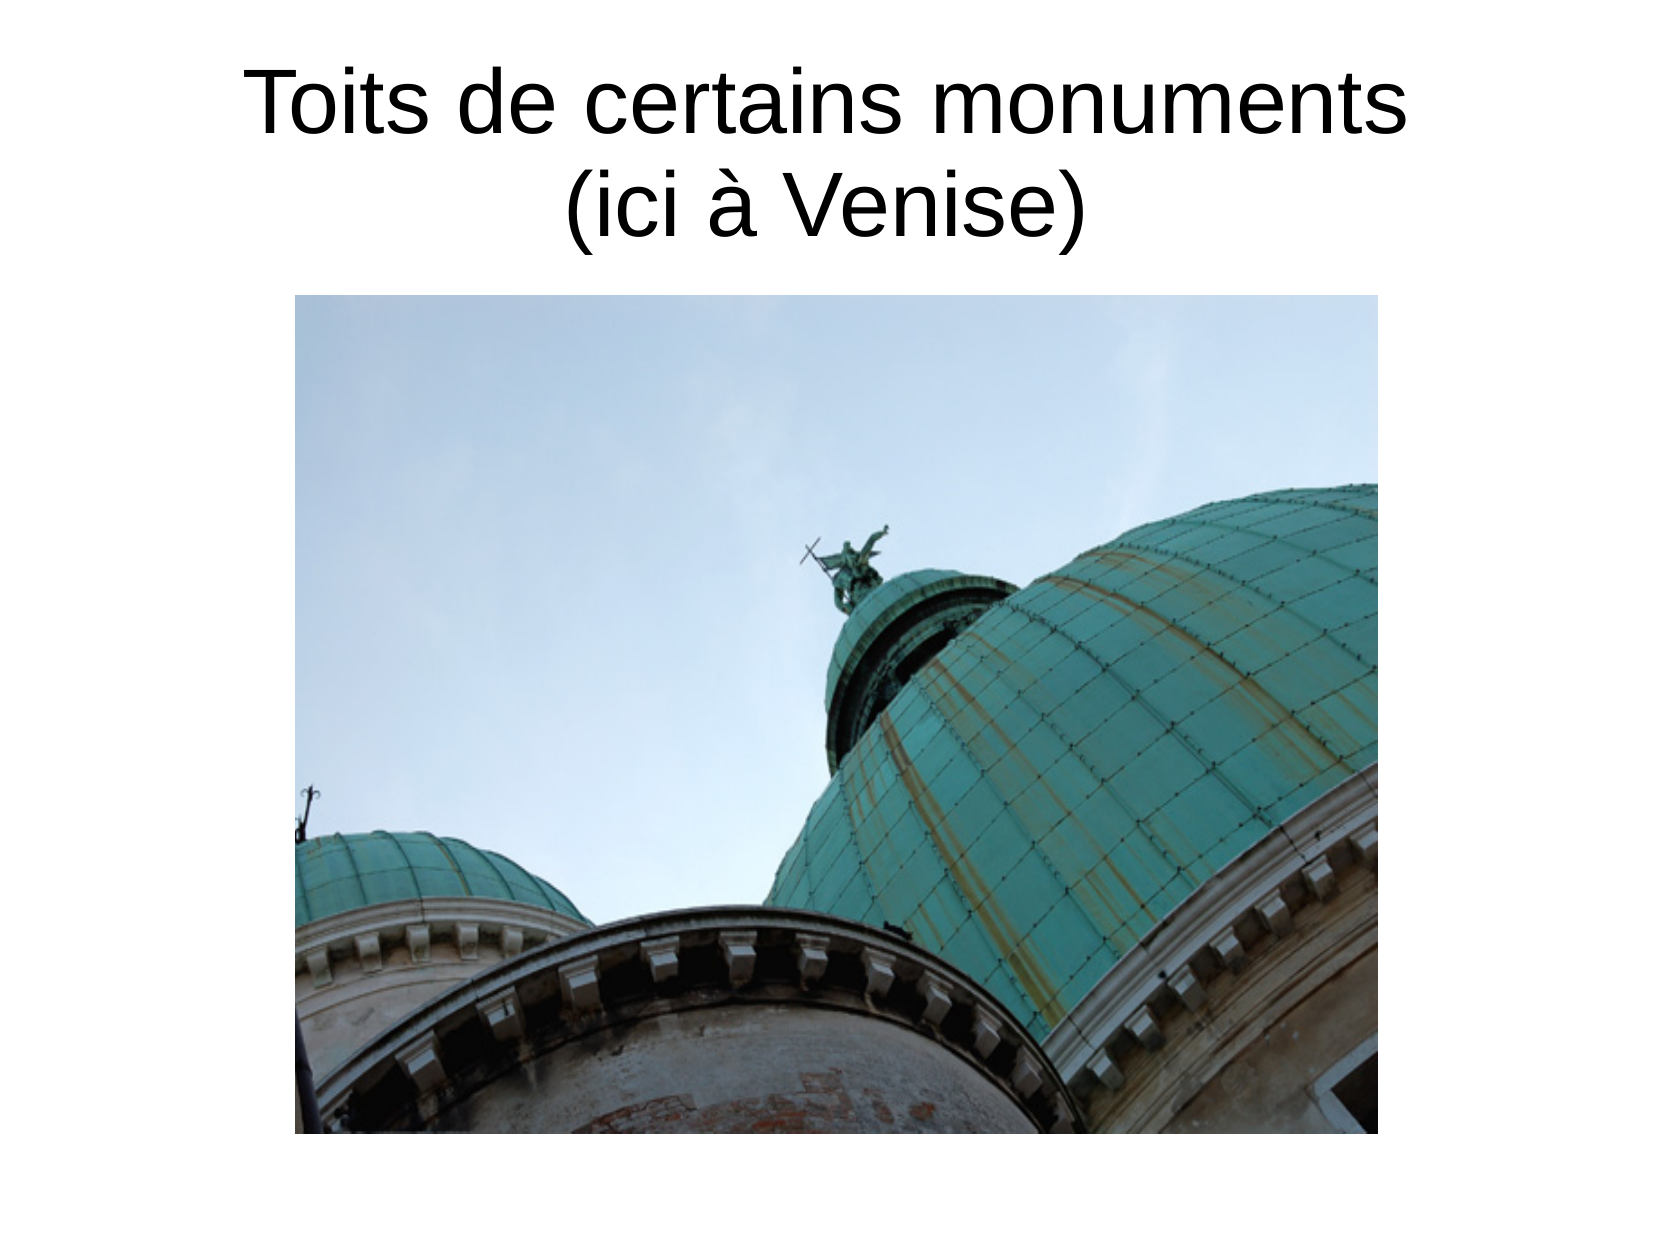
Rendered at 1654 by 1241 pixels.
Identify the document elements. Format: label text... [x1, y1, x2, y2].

picture [295, 295, 1378, 1134]
title Toits de certains monuments (ici à Venise) [82, 50, 1571, 256]
